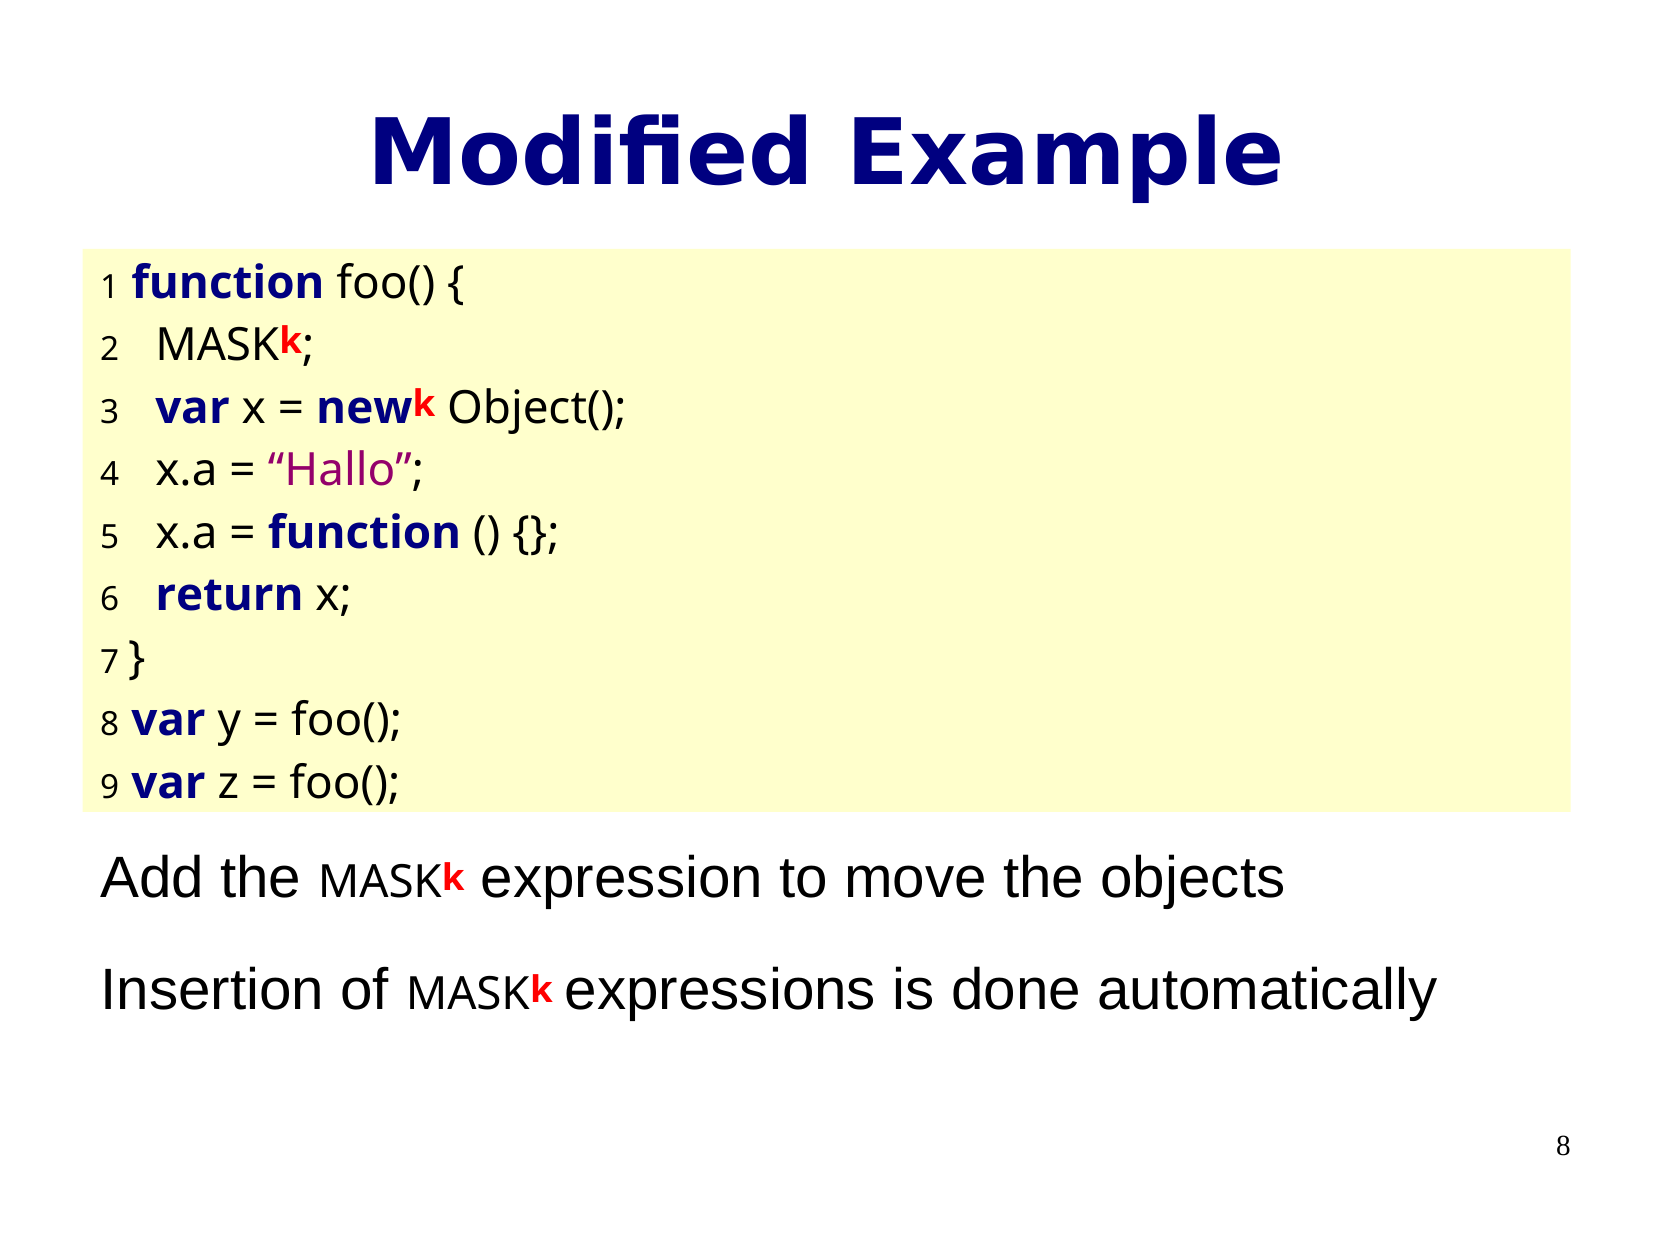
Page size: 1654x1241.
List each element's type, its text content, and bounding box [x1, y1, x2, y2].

list Add the MASKk expression to move the objects Insertion of MASKk expressions is done automatically [82, 825, 1571, 1043]
title Modified Example [82, 49, 1571, 248]
list 1 function foo() { 2 MASKk; 3 var x = newk Object(); 4 x.a = “Hallo”; 5 x.a = function () {}; 6 return x; 7 } 8 var y = foo(); 9 var z = foo(); [82, 271, 1571, 790]
